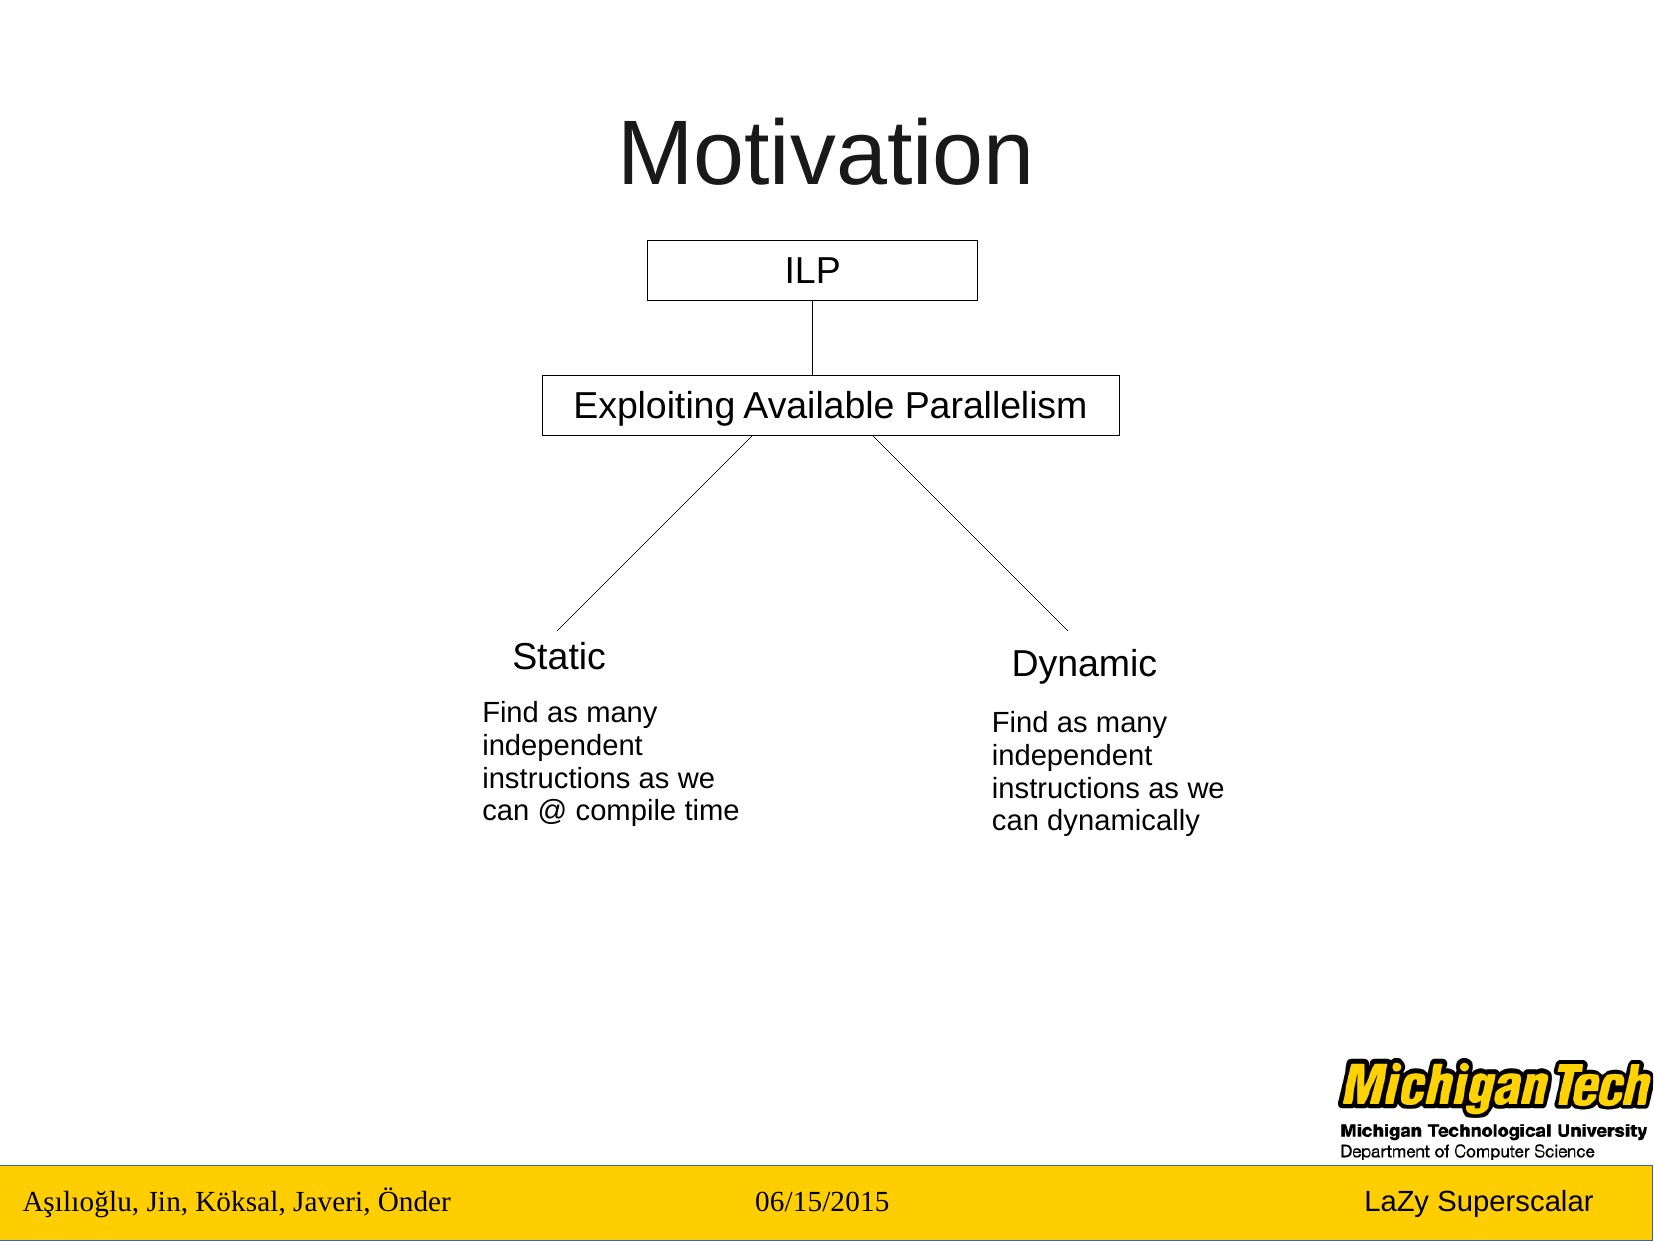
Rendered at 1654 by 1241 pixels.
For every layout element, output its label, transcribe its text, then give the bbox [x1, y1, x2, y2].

text_box Find as many independent instructions as we can dynamically [977, 698, 1278, 845]
text_box Exploiting Available Parallelism [542, 375, 1120, 436]
text_box Dynamic [996, 634, 1173, 692]
text_box ILP [647, 240, 978, 301]
text_box Find as many independent instructions as we can @ compile time [467, 688, 768, 835]
text_box Static [497, 628, 621, 686]
picture [1338, 1058, 1654, 1160]
title Motivation [82, 49, 1571, 257]
